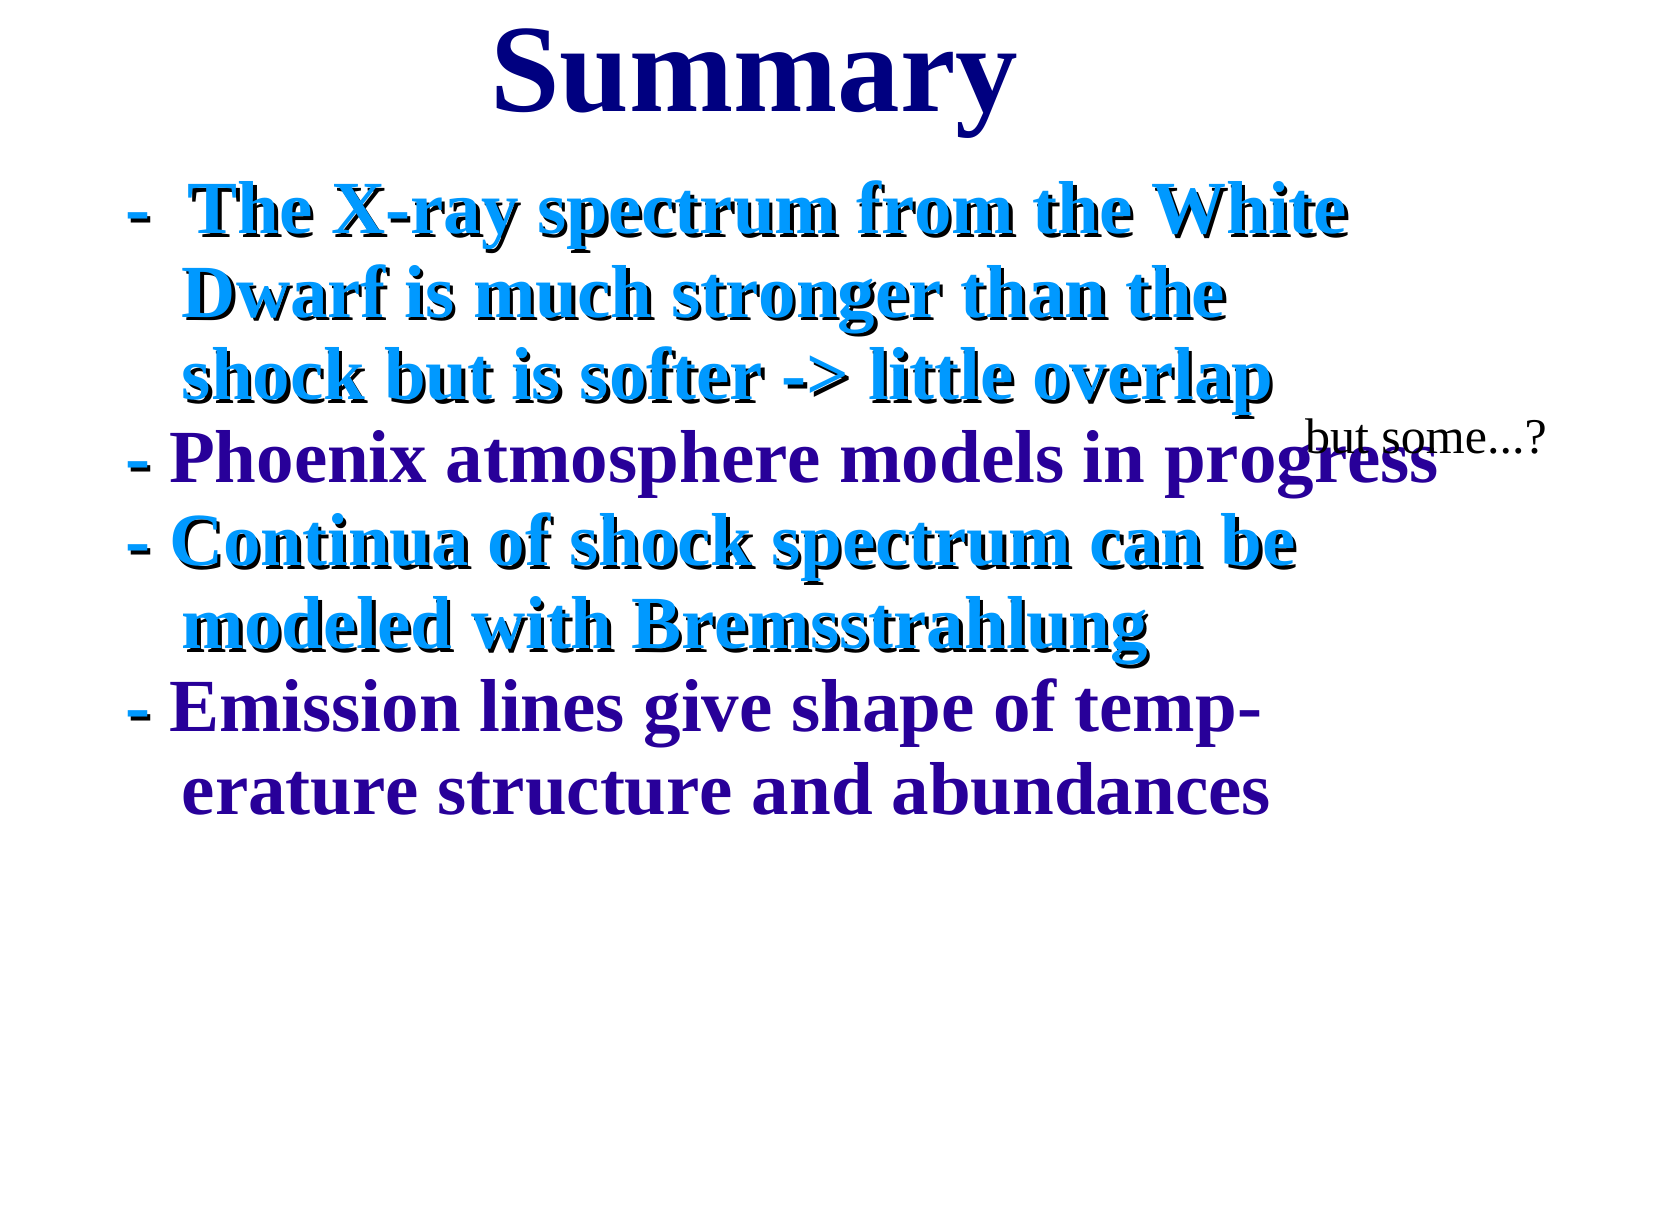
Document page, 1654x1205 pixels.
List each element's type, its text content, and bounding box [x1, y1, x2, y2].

text_box but some...? [1304, 408, 1548, 478]
text_box Summary [490, 0, 1019, 167]
text_box - The X-ray spectrum from the White Dwarf is much stronger than the shock but is softer -> little overlap - Phoenix atmosphere models in progress - Continua of shock spectrum can be modeled with Bremsstrahlung - Emission lines give shape of temp- erature structure and abundances [125, 167, 1507, 1126]
